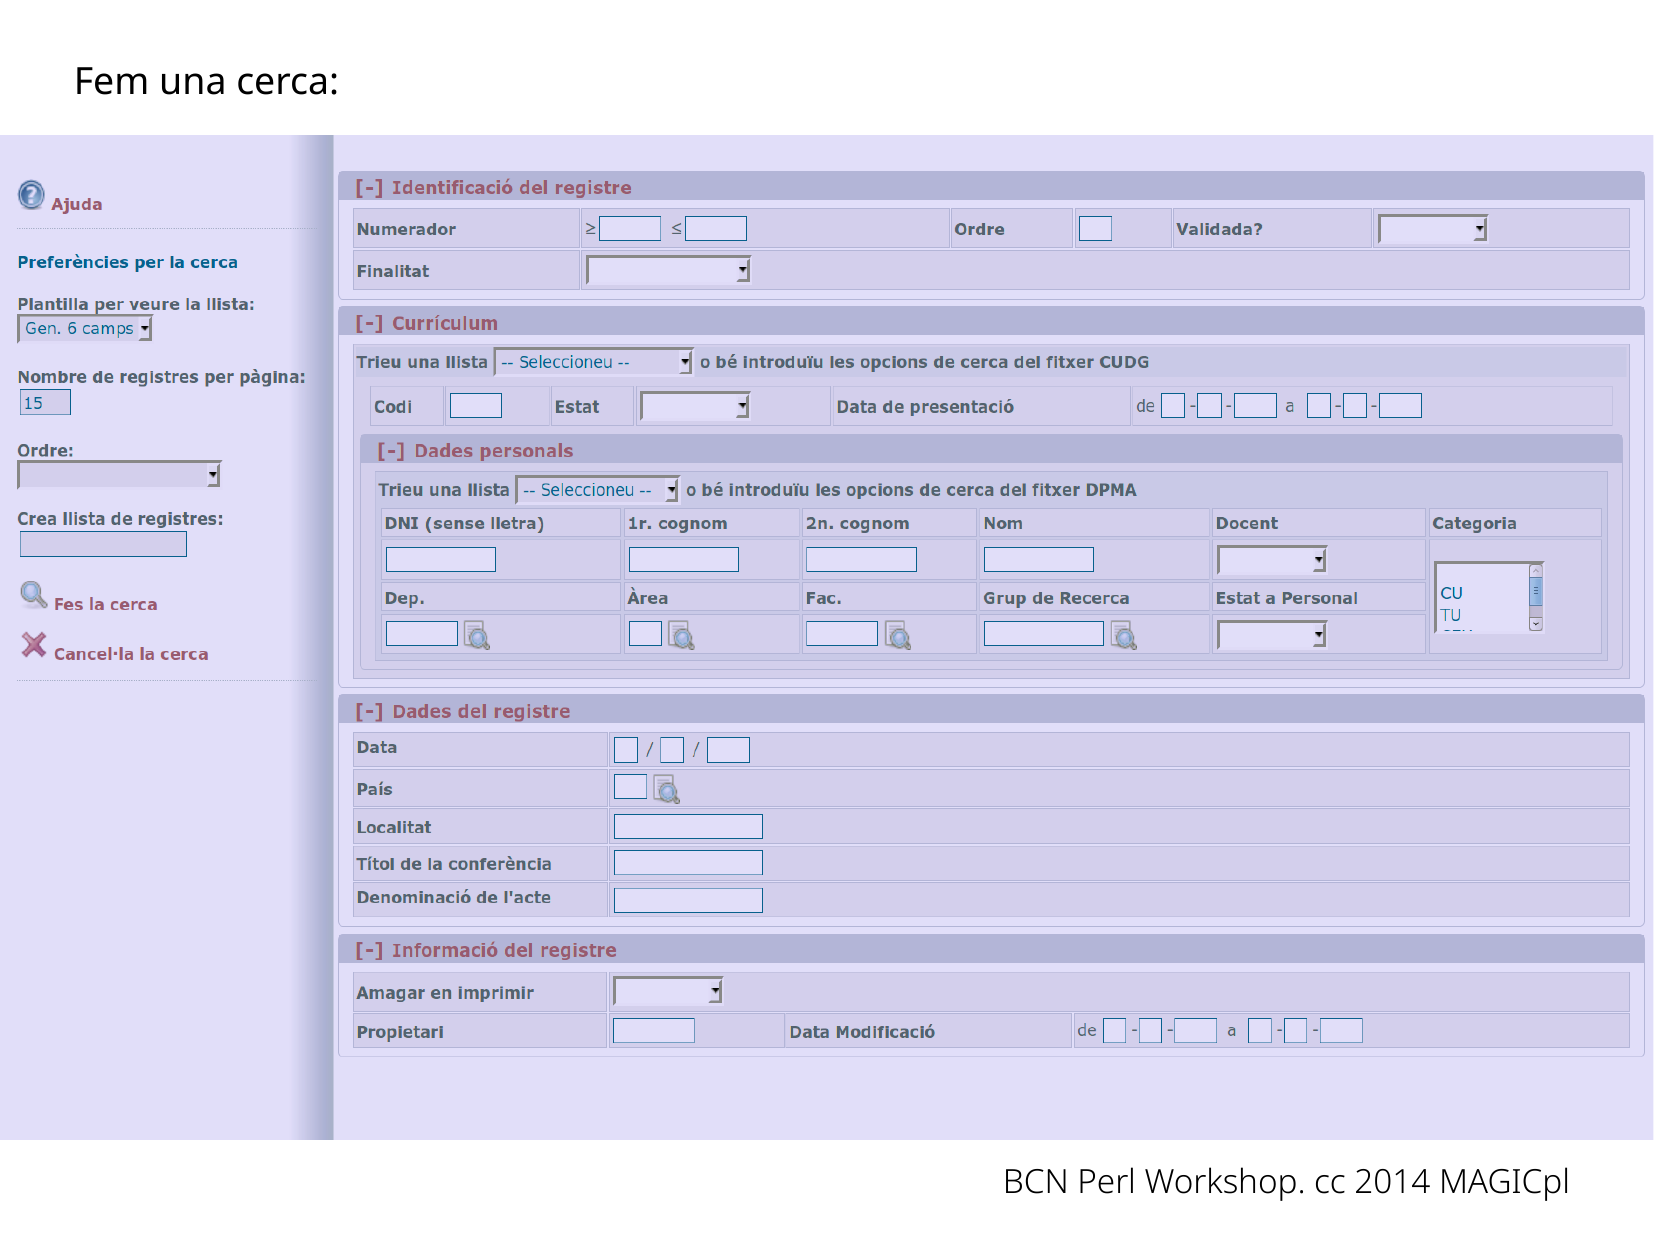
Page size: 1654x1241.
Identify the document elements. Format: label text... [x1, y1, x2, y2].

picture [0, 135, 1654, 1140]
title BCN Perl Workshop. cc 2014 MAGICpl [82, 1139, 1571, 1223]
text_box Fem una cerca: [59, 47, 1477, 108]
